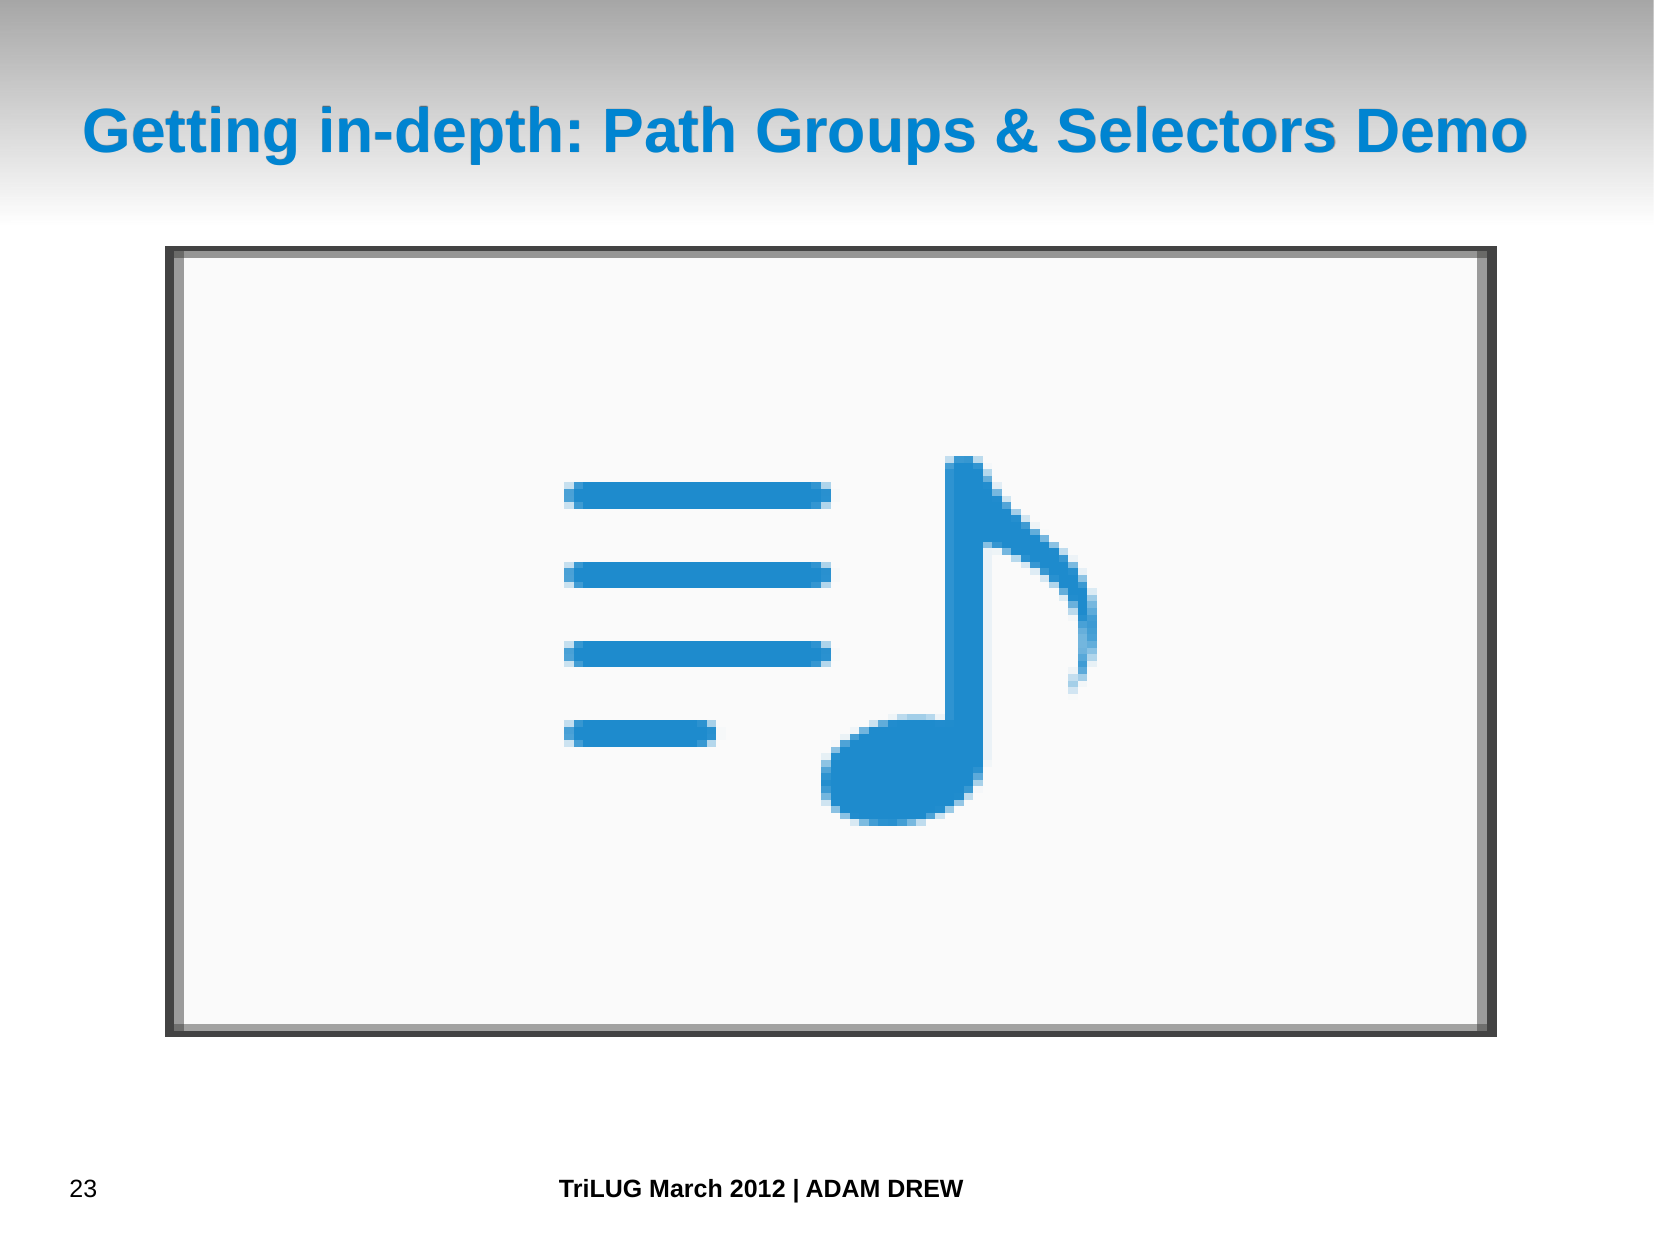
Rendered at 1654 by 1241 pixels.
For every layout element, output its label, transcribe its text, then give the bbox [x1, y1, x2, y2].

title Getting in-depth: Path Groups & Selectors Demo [82, 37, 1571, 226]
text_box [164, 244, 1498, 1039]
picture [0, 0, 1654, 225]
